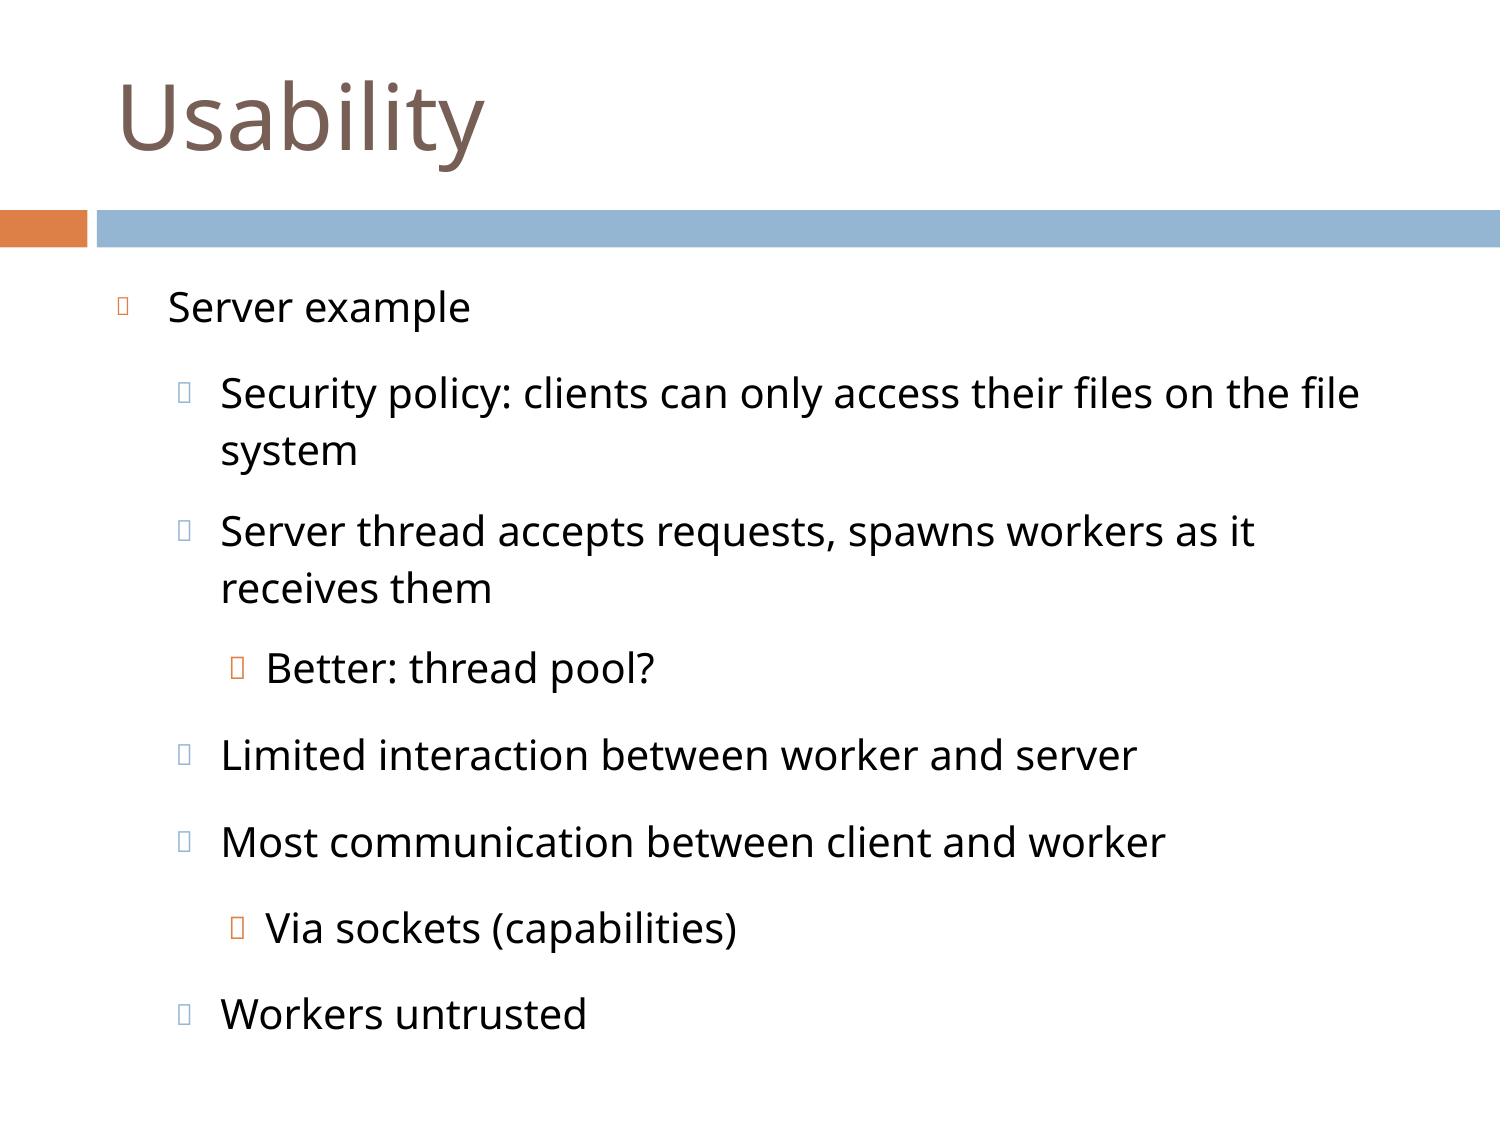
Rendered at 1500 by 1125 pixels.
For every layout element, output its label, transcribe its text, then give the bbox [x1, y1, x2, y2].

list Server example Security policy: clients can only access their files on the file system Server thread accepts requests, spawns workers as it receives them Better: thread pool? Limited interaction between worker and server Most communication between client and worker Via sockets (capabilities) Workers untrusted [100, 262, 1438, 1000]
title Usability [100, 37, 1438, 200]
